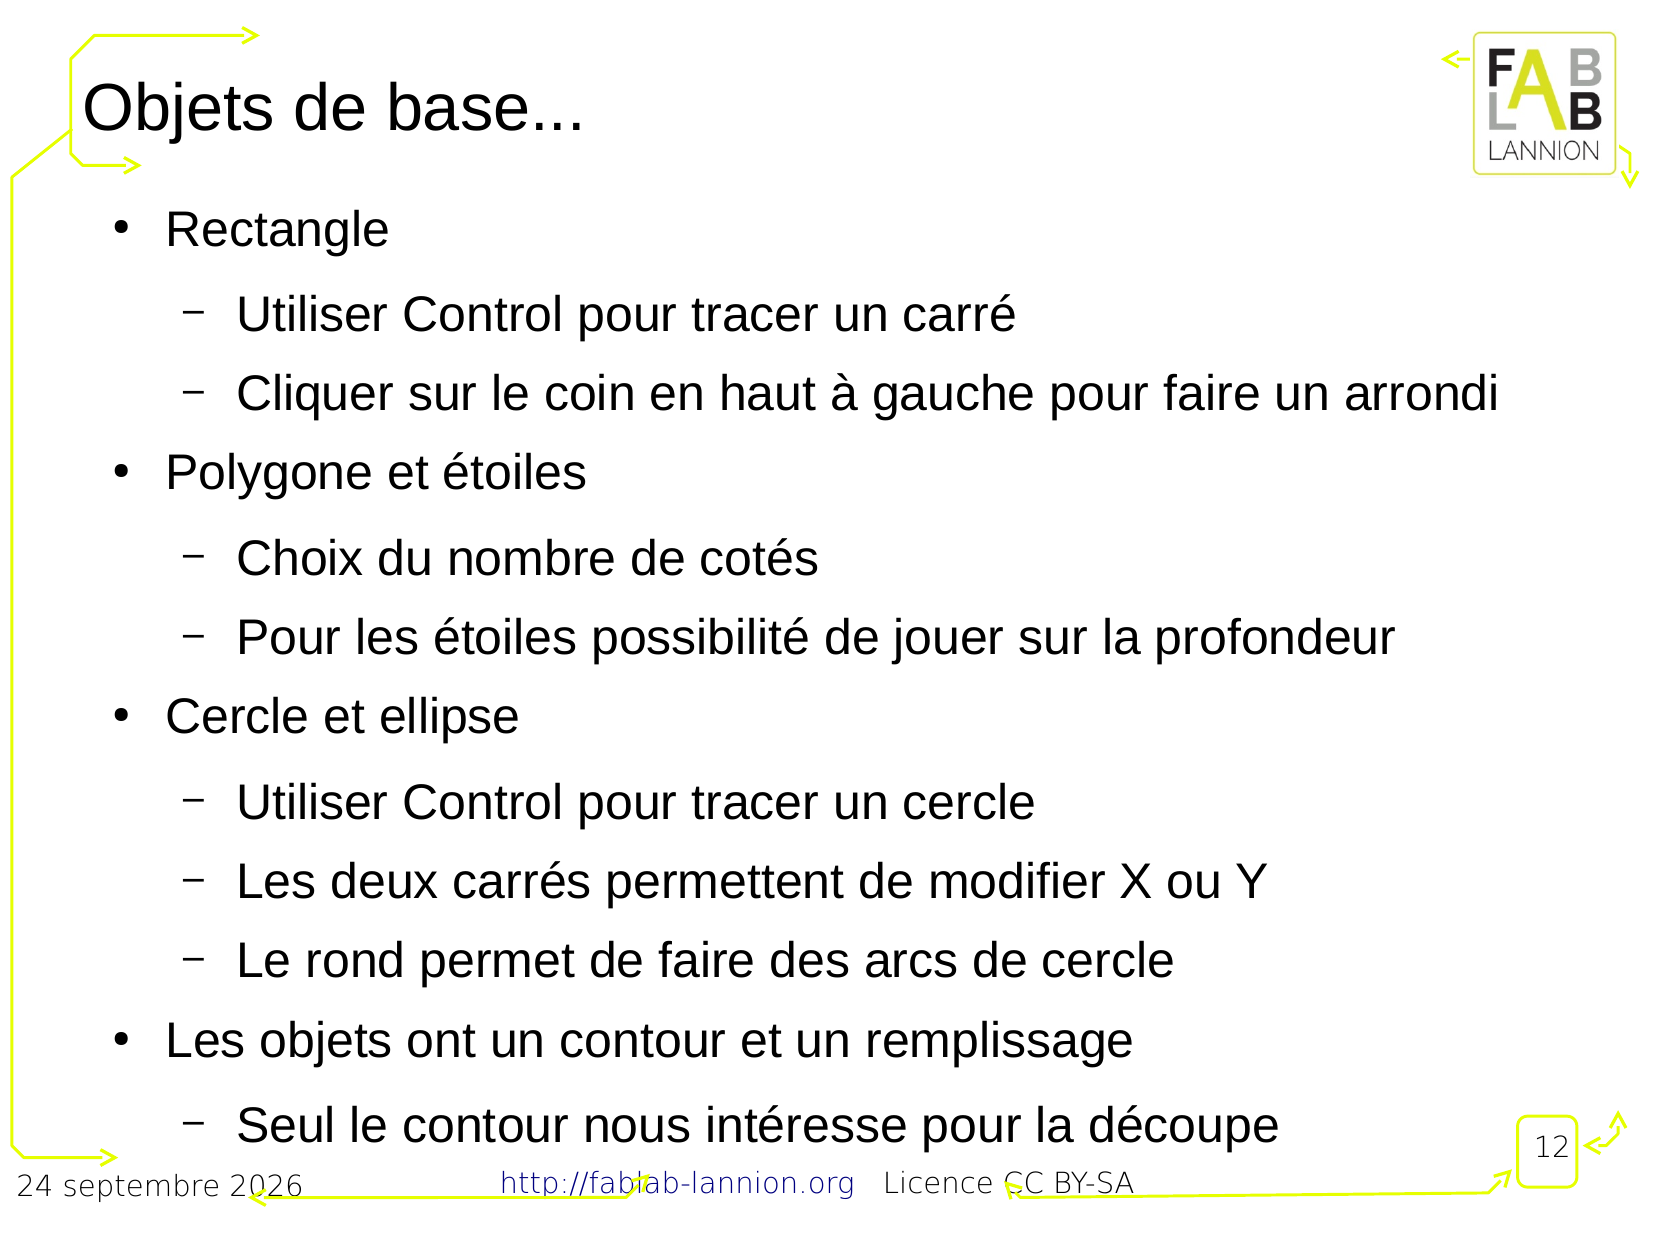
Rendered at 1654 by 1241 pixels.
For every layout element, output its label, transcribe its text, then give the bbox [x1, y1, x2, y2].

title Objets de base... [82, 49, 1441, 166]
list Rectangle Utiliser Control pour tracer un carré Cliquer sur le coin en haut à gauche pour faire un arrondi Polygone et étoiles Choix du nombre de cotés Pour les étoiles possibilité de jouer sur la profondeur Cercle et ellipse Utiliser Control pour tracer un cercle Les deux carrés permettent de modifier X ou Y Le rond permet de faire des arcs de cercle Les objets ont un contour et un remplissage Seul le contour nous intéresse pour la découpe [94, 200, 1583, 1146]
picture [1470, 29, 1619, 178]
